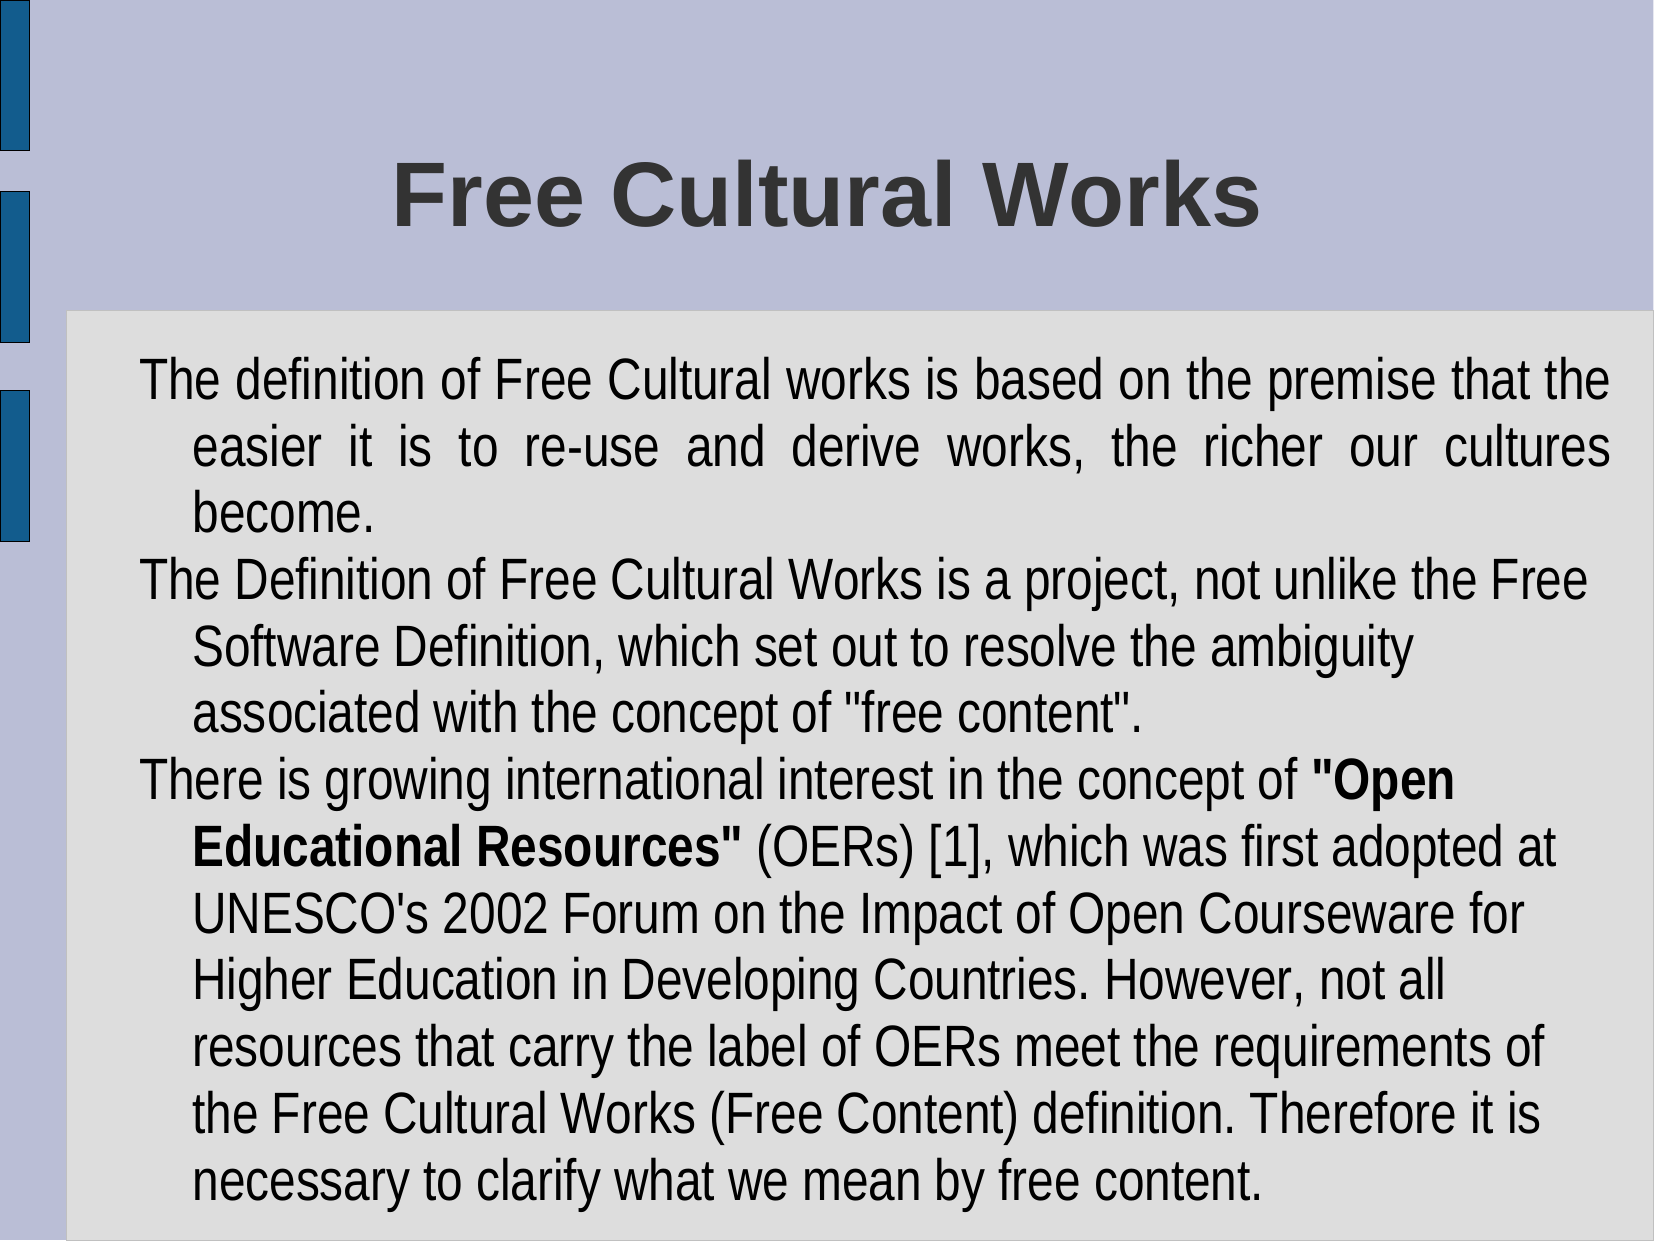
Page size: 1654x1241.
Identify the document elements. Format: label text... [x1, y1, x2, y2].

list The definition of Free Cultural works is based on the premise that the easier it is to re-use and derive works, the richer our cultures become. The Definition of Free Cultural Works is a project, not unlike the Free Software Definition, which set out to resolve the ambiguity associated with the concept of "free content". There is growing international interest in the concept of "Open Educational Resources" (OERs) [1], which was first adopted at UNESCO's 2002 Forum on the Impact of Open Courseware for Higher Education in Developing Countries. However, not all resources that carry the label of OERs meet the requirements of the Free Cultural Works (Free Content) definition. Therefore it is necessary to clarify what we mean by free content. [121, 344, 1613, 1207]
title Free Cultural Works [121, 91, 1534, 299]
